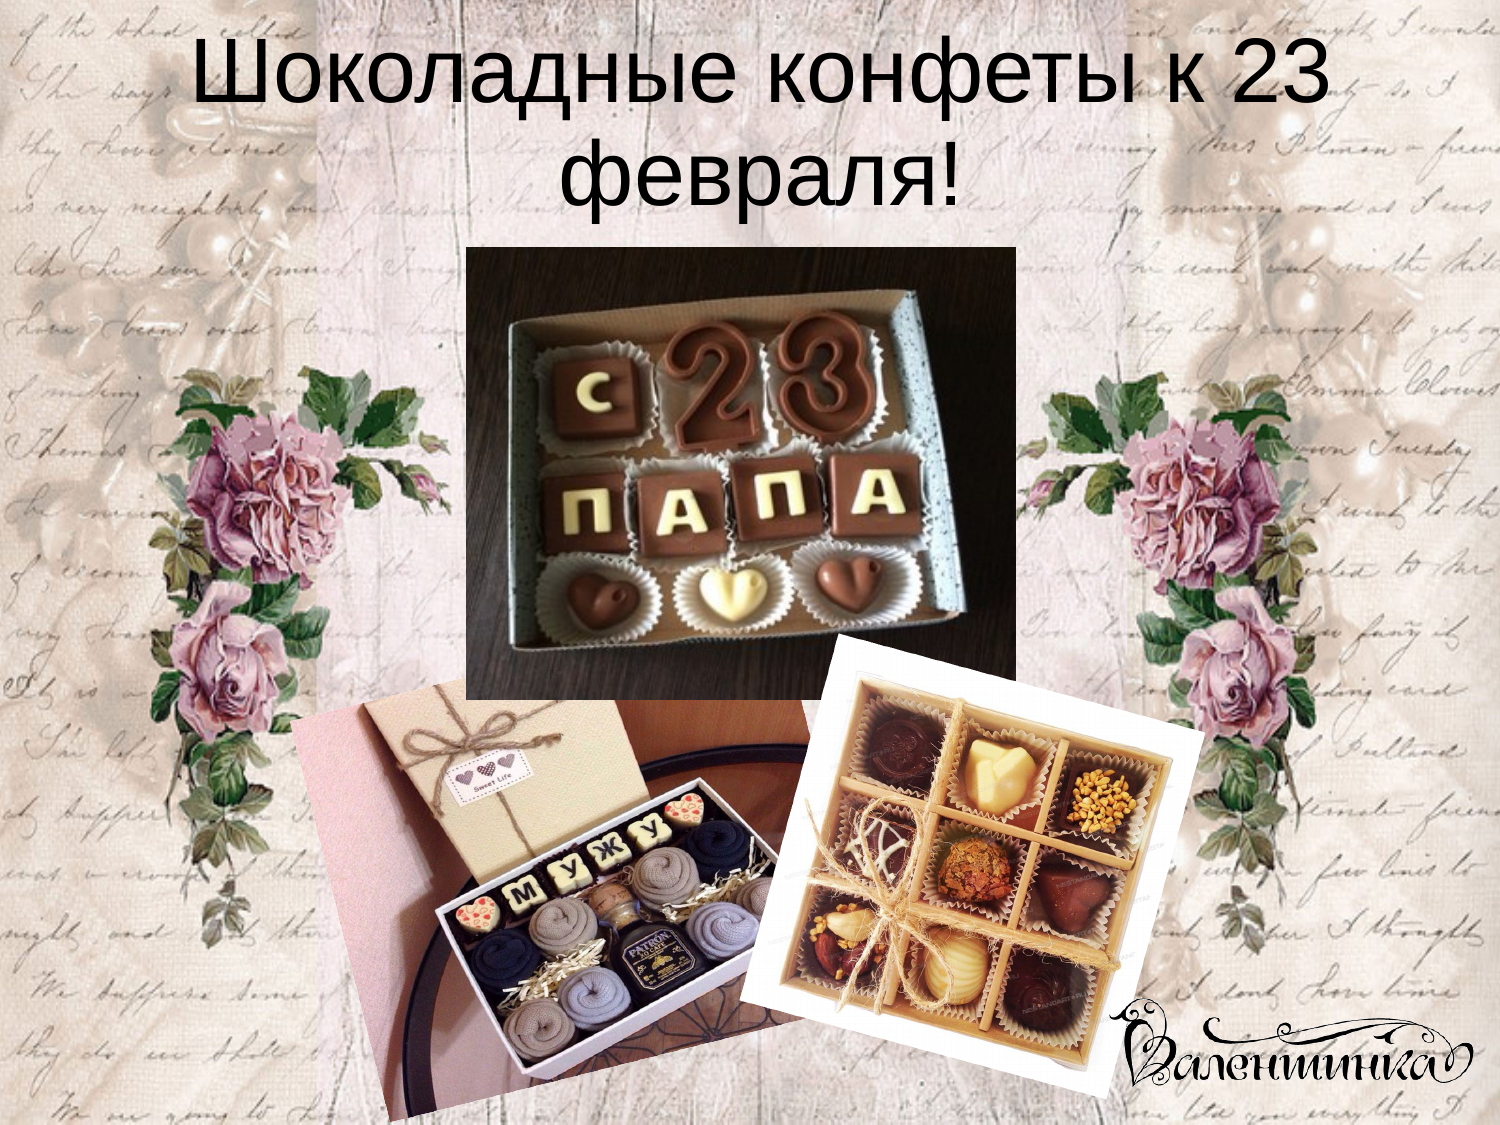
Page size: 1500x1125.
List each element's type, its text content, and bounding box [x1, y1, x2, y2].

text_box Шоколадные конфеты к 23 февраля! [70, 12, 1453, 284]
picture [0, 0, 1500, 1125]
